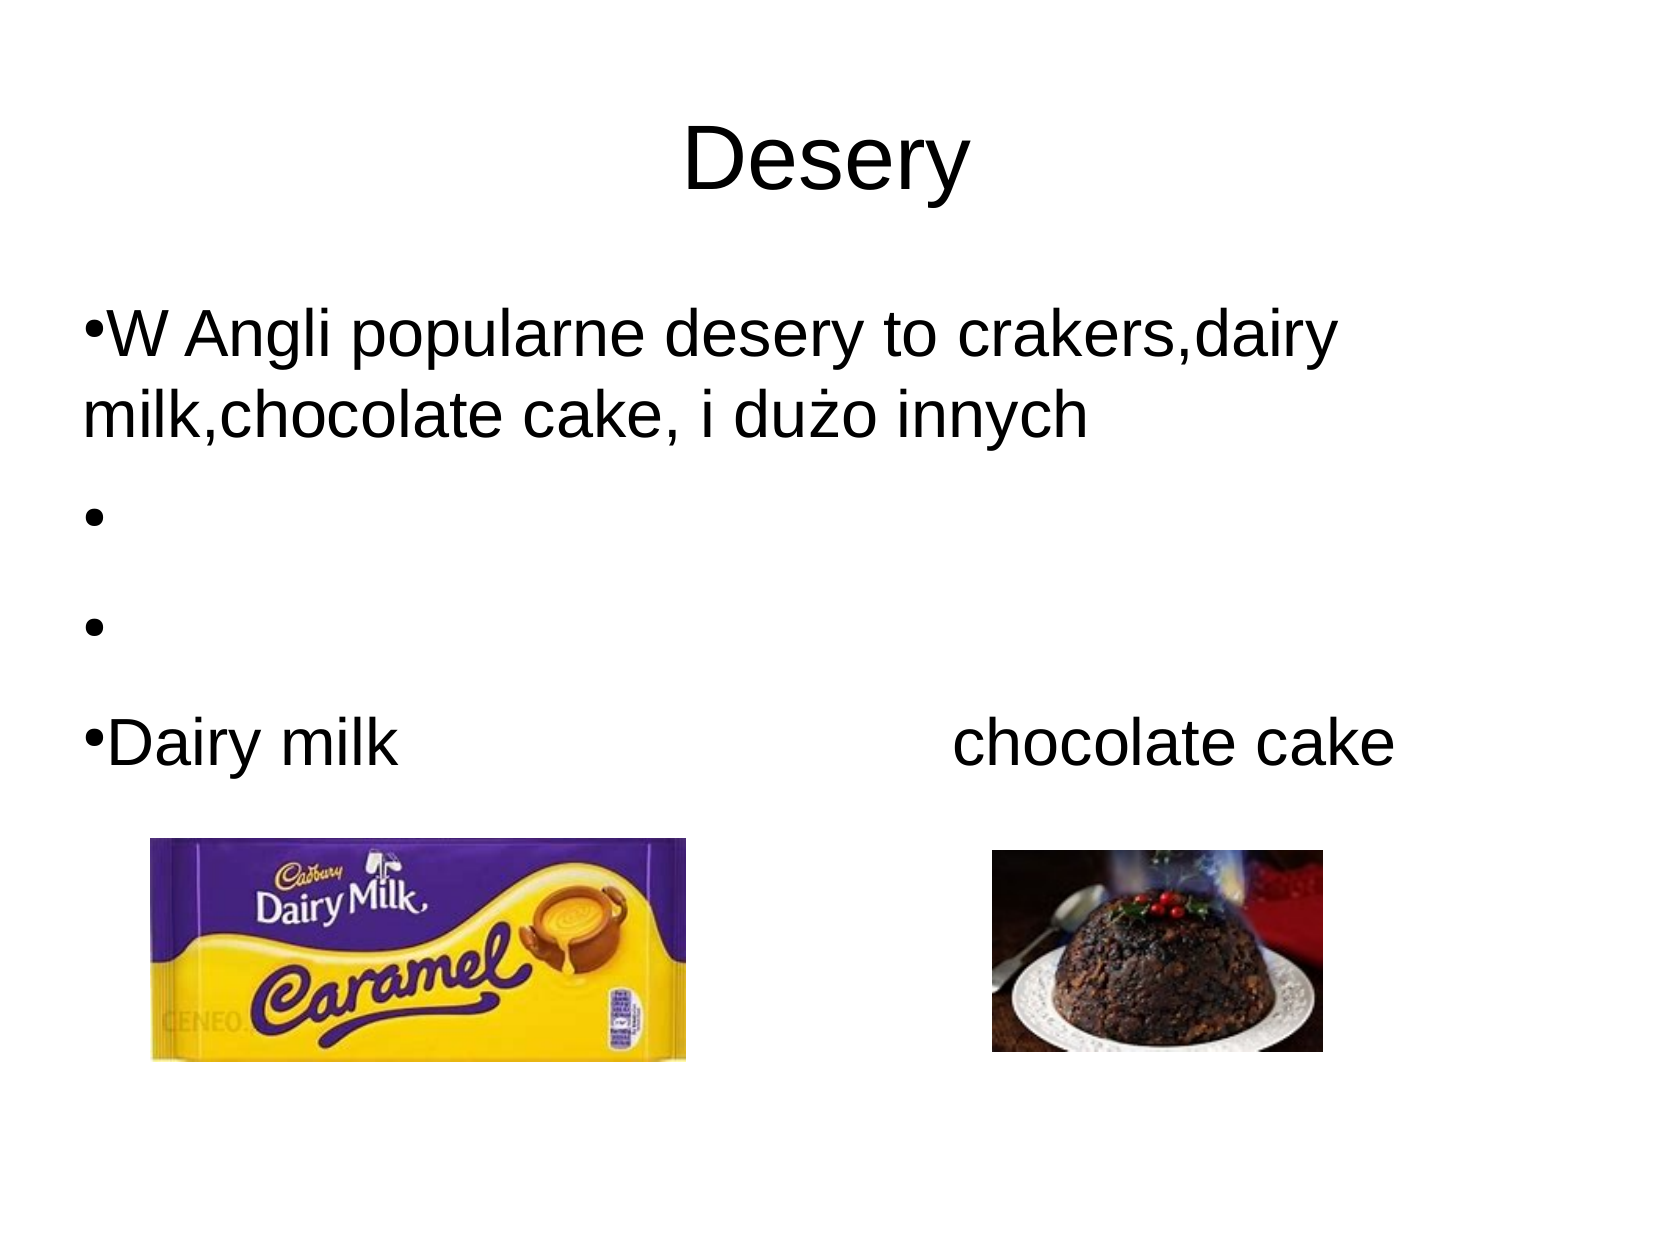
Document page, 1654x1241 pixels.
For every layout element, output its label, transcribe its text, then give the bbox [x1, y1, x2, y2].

picture [150, 838, 686, 1062]
title Desery [82, 49, 1571, 257]
picture [992, 850, 1323, 1052]
list W Angli popularne desery to crakers,dairy milk,chocolate cake, i dużo innych Dairy milk chocolate cake [82, 290, 1571, 1109]
